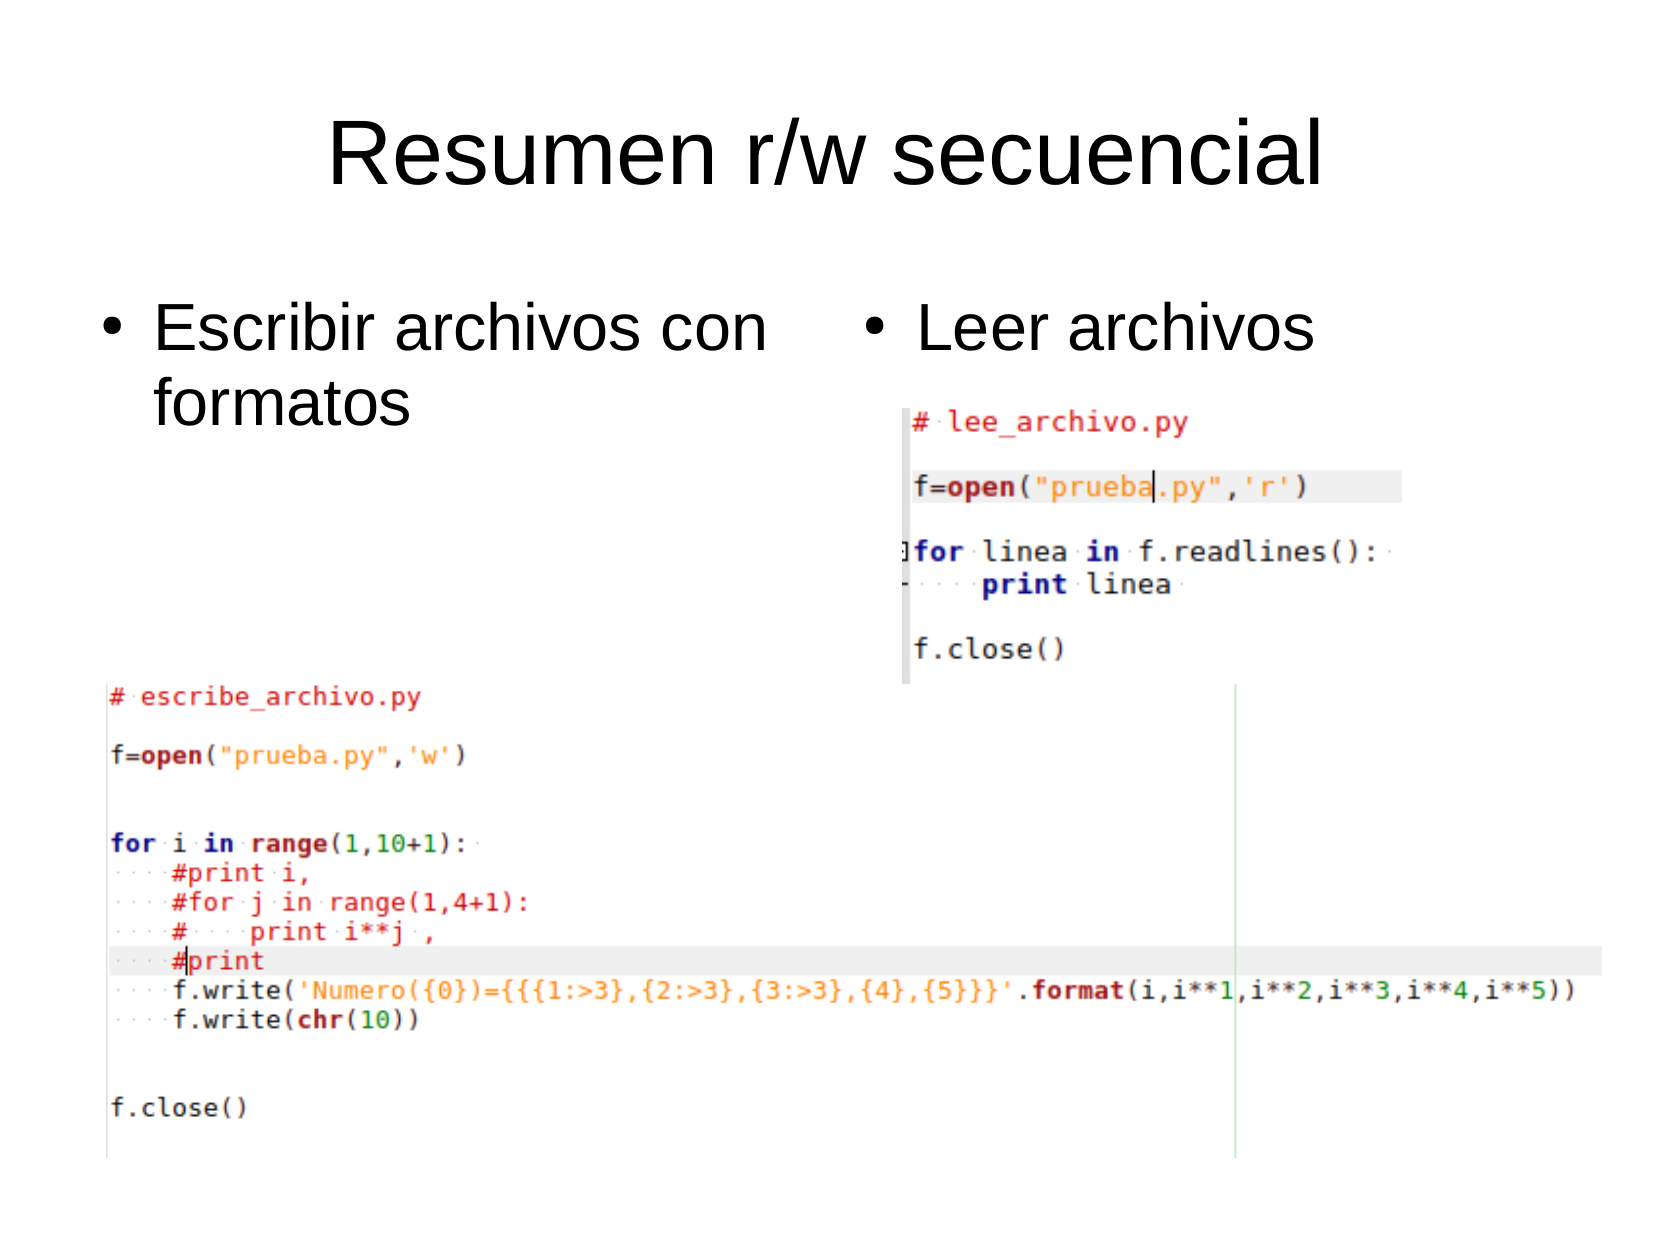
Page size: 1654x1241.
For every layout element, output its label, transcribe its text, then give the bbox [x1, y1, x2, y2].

list Escribir archivos con formatos [82, 290, 809, 1010]
picture [106, 408, 1602, 1158]
title Resumen r/w secuencial [82, 49, 1571, 257]
list Leer archivos [845, 290, 1572, 684]
